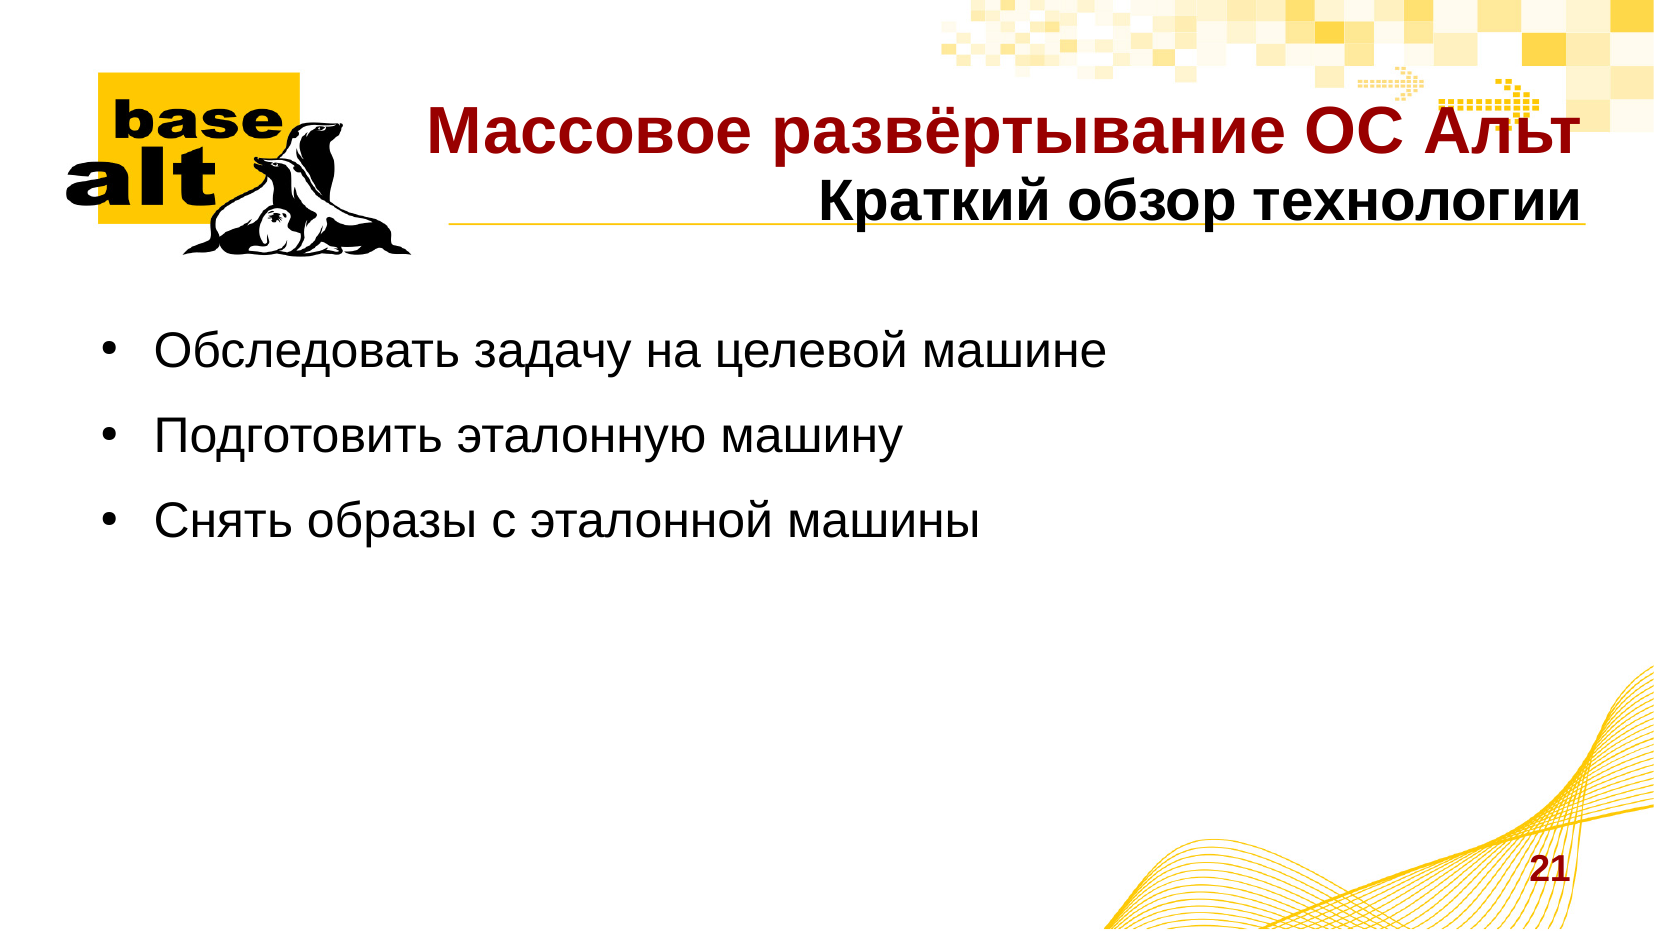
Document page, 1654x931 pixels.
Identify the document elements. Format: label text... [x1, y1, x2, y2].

list Обследовать задачу на целевой машине Подготовить эталонную машину Снять образы с эталонной машины [82, 321, 1571, 810]
picture [0, 0, 1654, 931]
title Массовое развёртывание ОС Альт Краткий обзор технологии [372, 81, 1583, 245]
